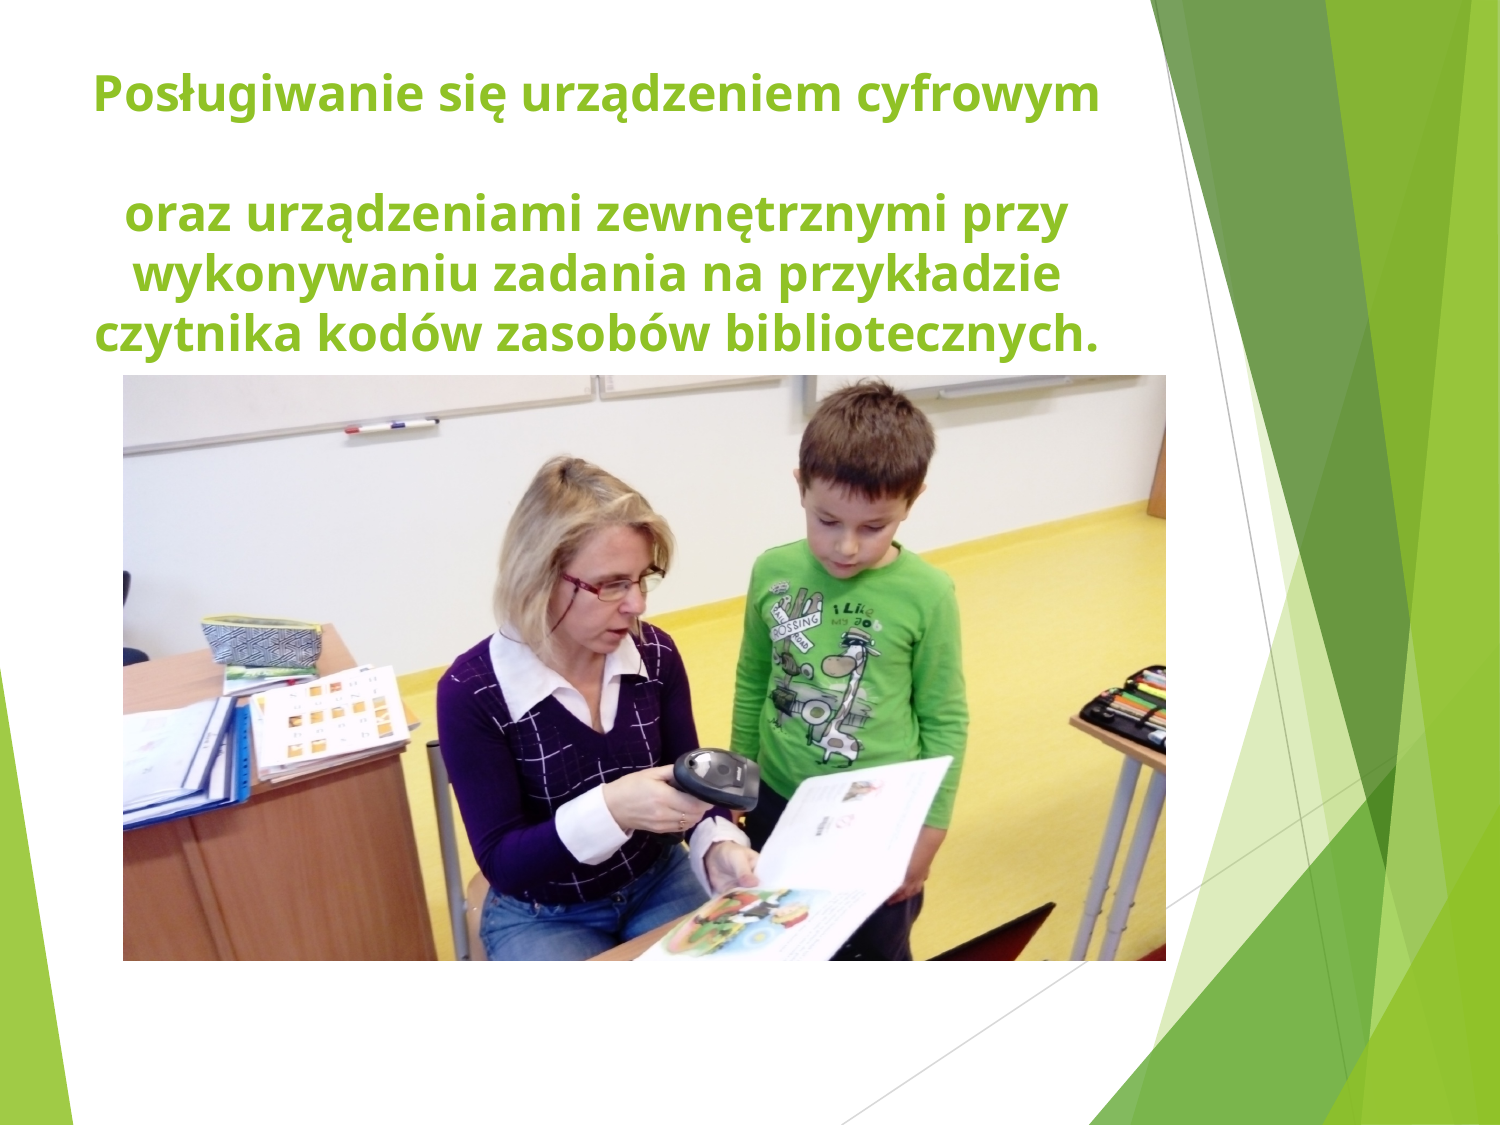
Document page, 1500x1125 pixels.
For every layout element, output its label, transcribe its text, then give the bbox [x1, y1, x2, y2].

picture [123, 375, 1166, 962]
title Posługiwanie się urządzeniem cyfrowym oraz urządzeniami zewnętrznymi przy wykonywaniu zadania na przykładzie czytnika kodów zasobów bibliotecznych. [76, 54, 1118, 376]
